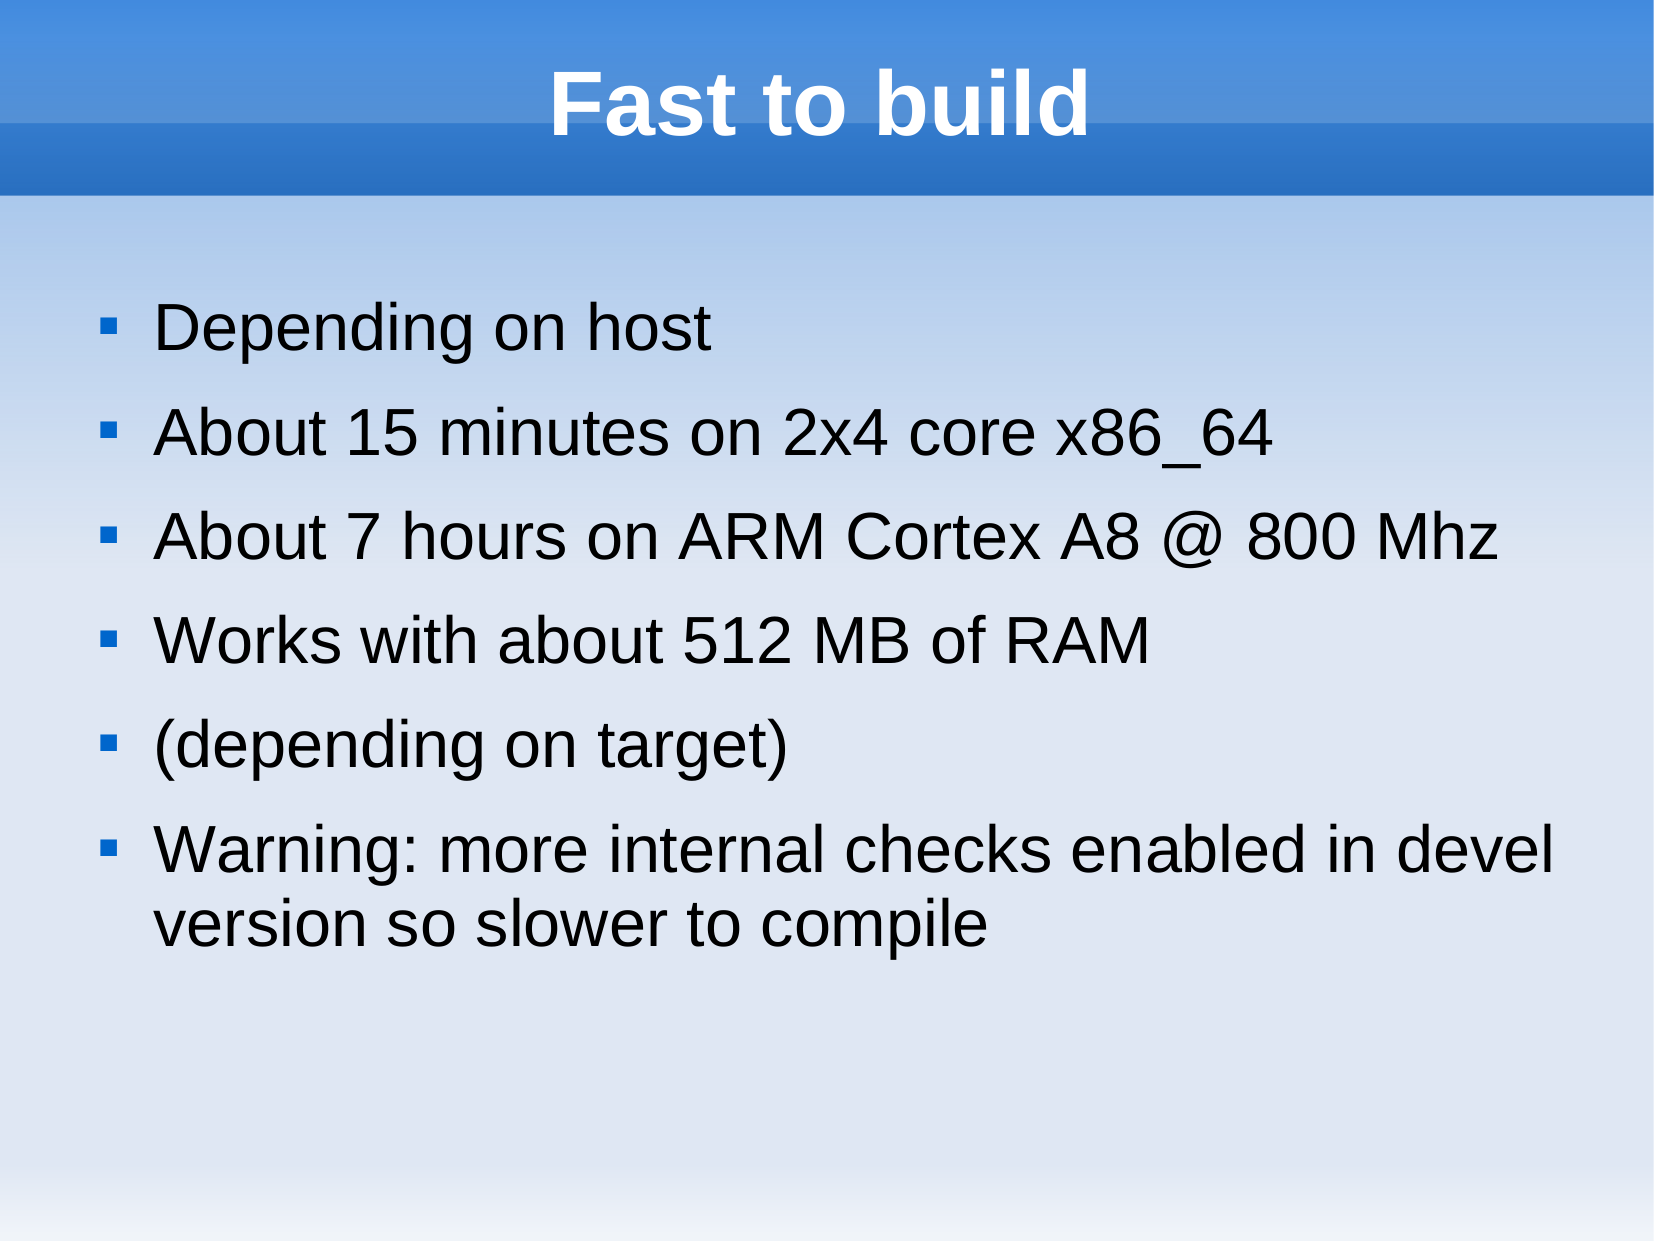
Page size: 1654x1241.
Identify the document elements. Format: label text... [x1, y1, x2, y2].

title Fast to build [76, 7, 1565, 200]
picture [0, 0, 1654, 1241]
list Depending on host About 15 minutes on 2x4 core x86_64 About 7 hours on ARM Cortex A8 @ 800 Mhz Works with about 512 MB of RAM (depending on target) Warning: more internal checks enabled in devel version so slower to compile [82, 290, 1571, 1094]
